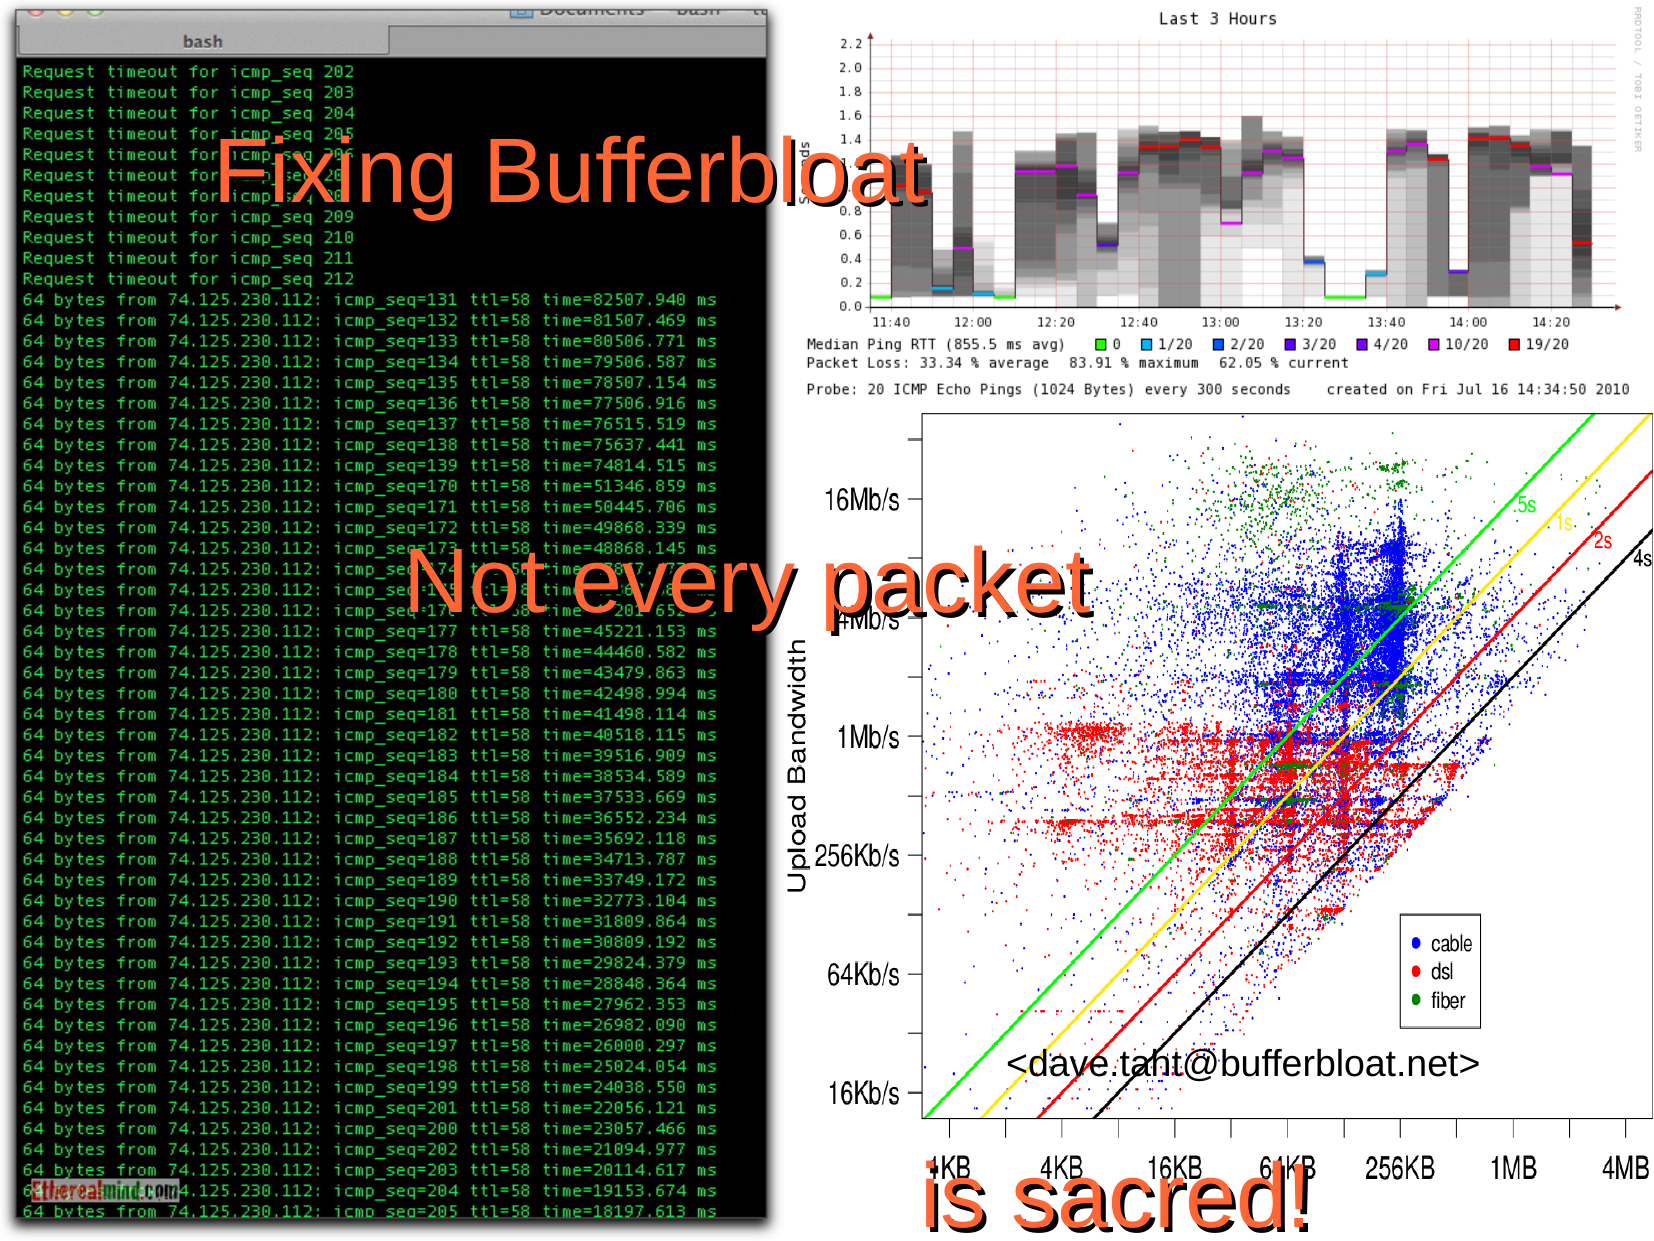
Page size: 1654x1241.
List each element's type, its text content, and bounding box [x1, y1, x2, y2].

picture [1471, 1105, 1653, 1241]
picture [787, 0, 1653, 1035]
title Fixing Bufferbloat Not every packet is sacred! [0, 2, 1471, 1241]
text_box Dave Taht <dave.taht@bufferbloat.net> [970, 1035, 1653, 1105]
